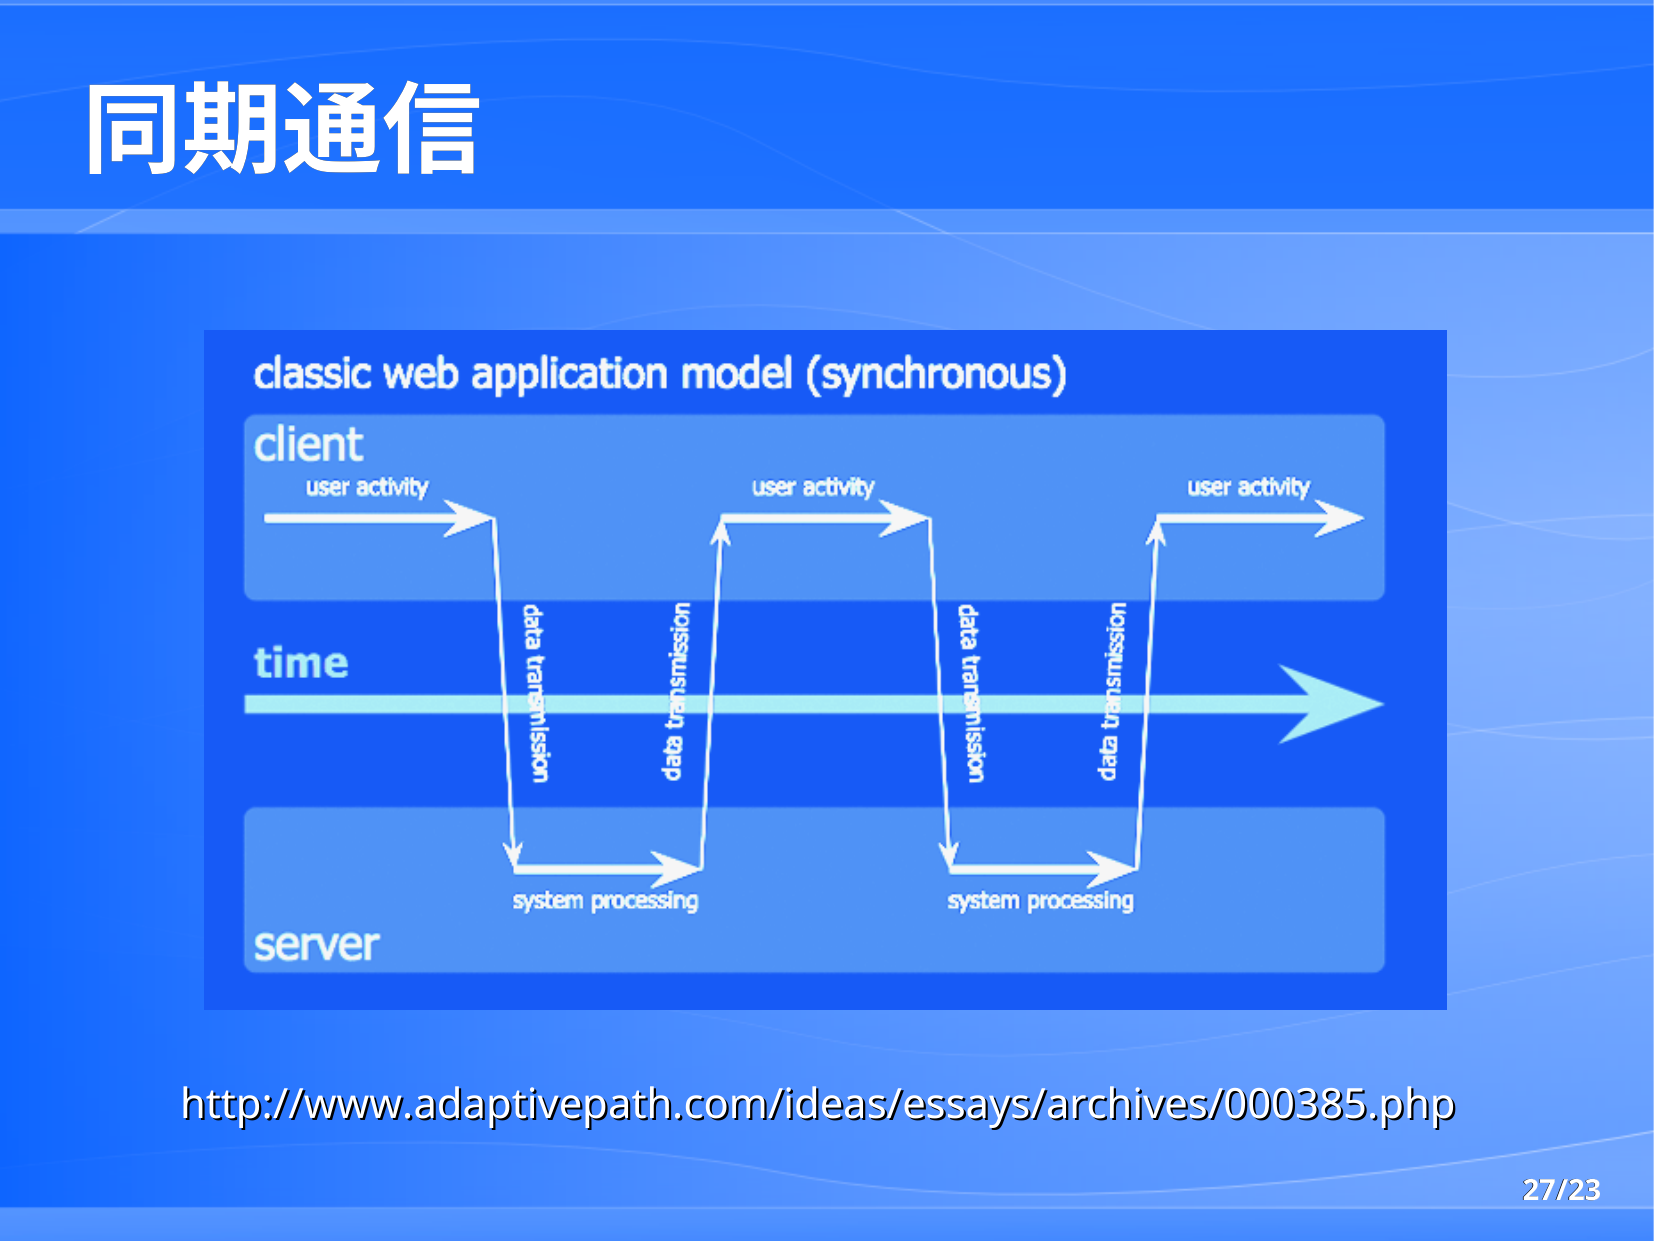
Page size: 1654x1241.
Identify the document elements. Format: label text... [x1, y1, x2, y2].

text_box http://www.adaptivepath.com/ideas/essays/archives/000385.php [165, 1072, 1507, 1132]
picture [0, 0, 1654, 1241]
title 同期通信 [23, 8, 1625, 237]
